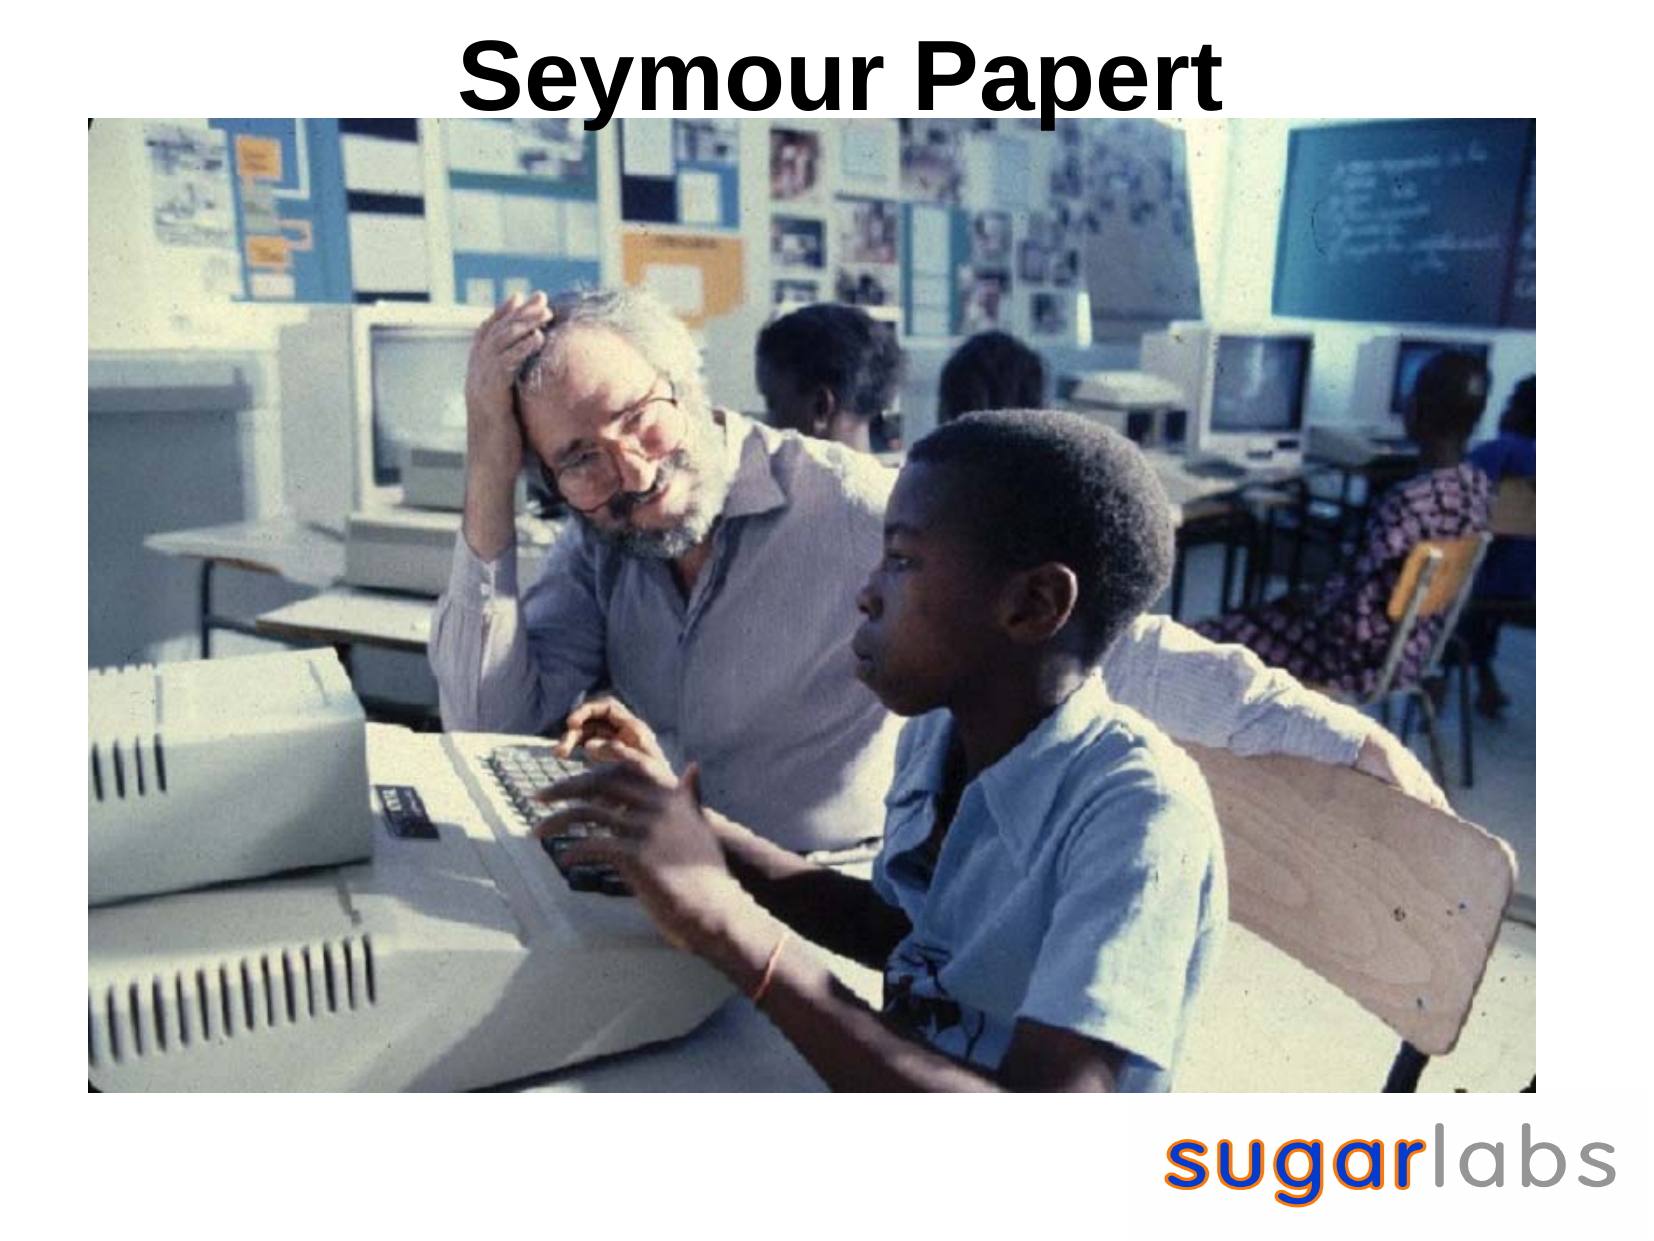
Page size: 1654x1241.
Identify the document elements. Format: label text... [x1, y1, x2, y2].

picture [88, 118, 1654, 1241]
text_box Seymour Papert [442, 13, 1270, 140]
